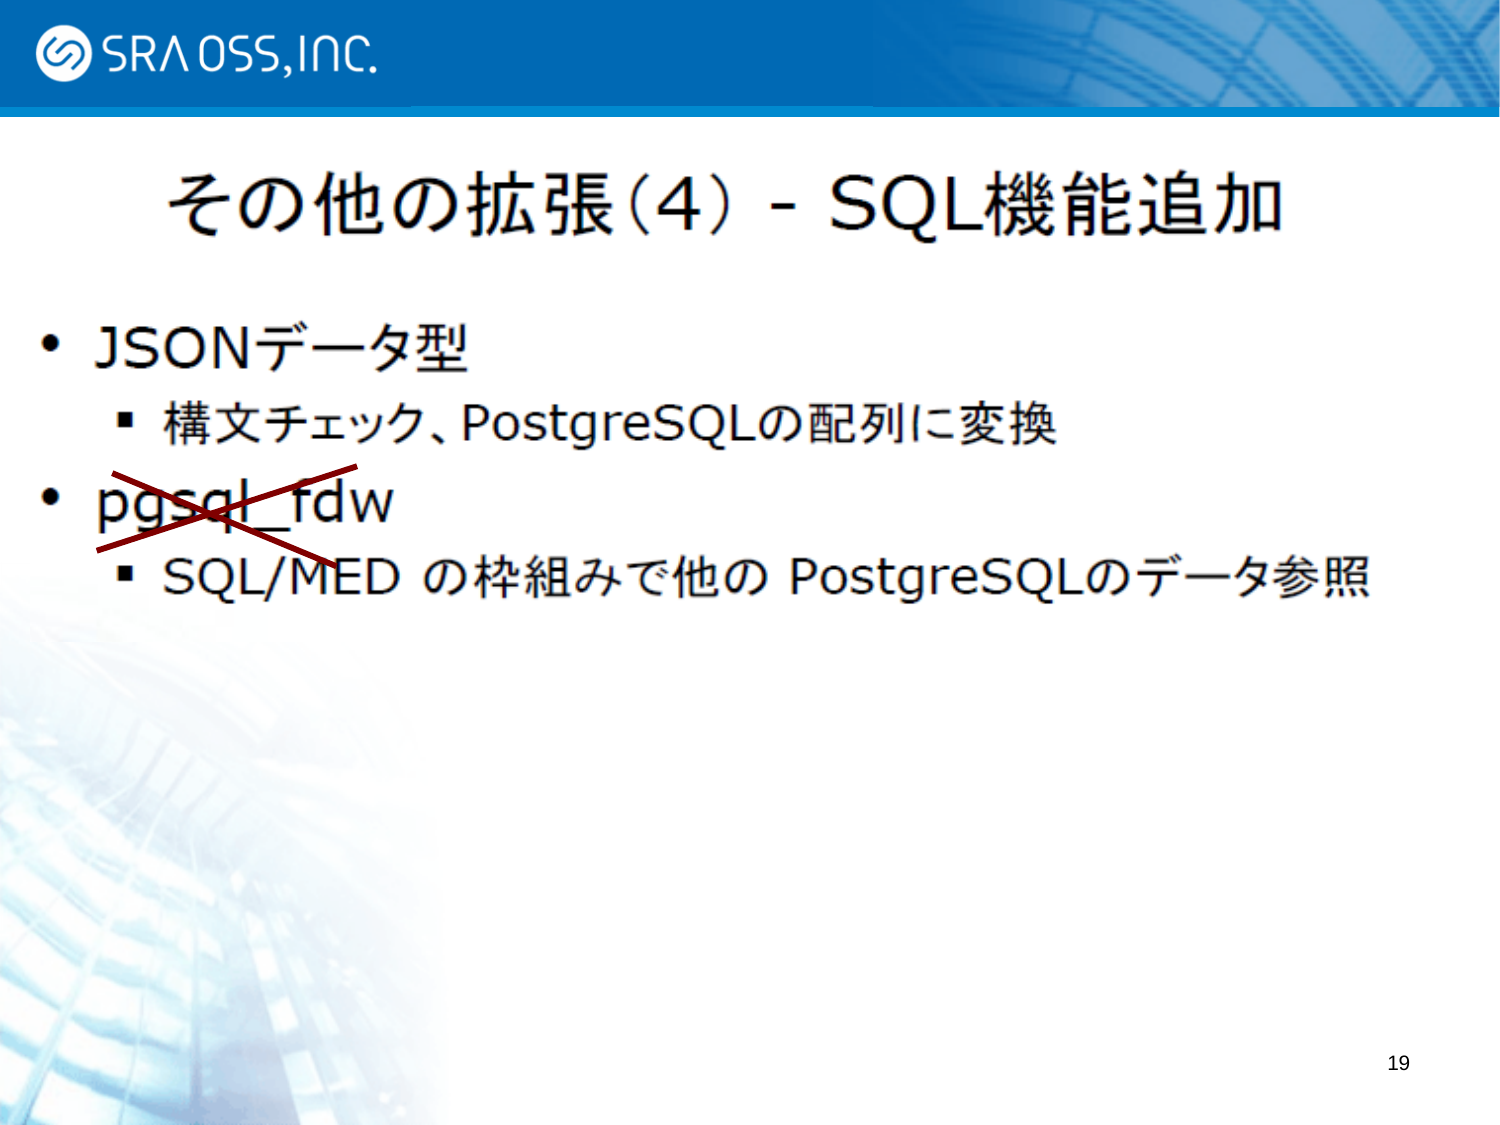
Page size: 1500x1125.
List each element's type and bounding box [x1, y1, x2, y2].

picture [0, 0, 411, 106]
picture [0, 143, 1415, 1125]
picture [873, 0, 1500, 106]
